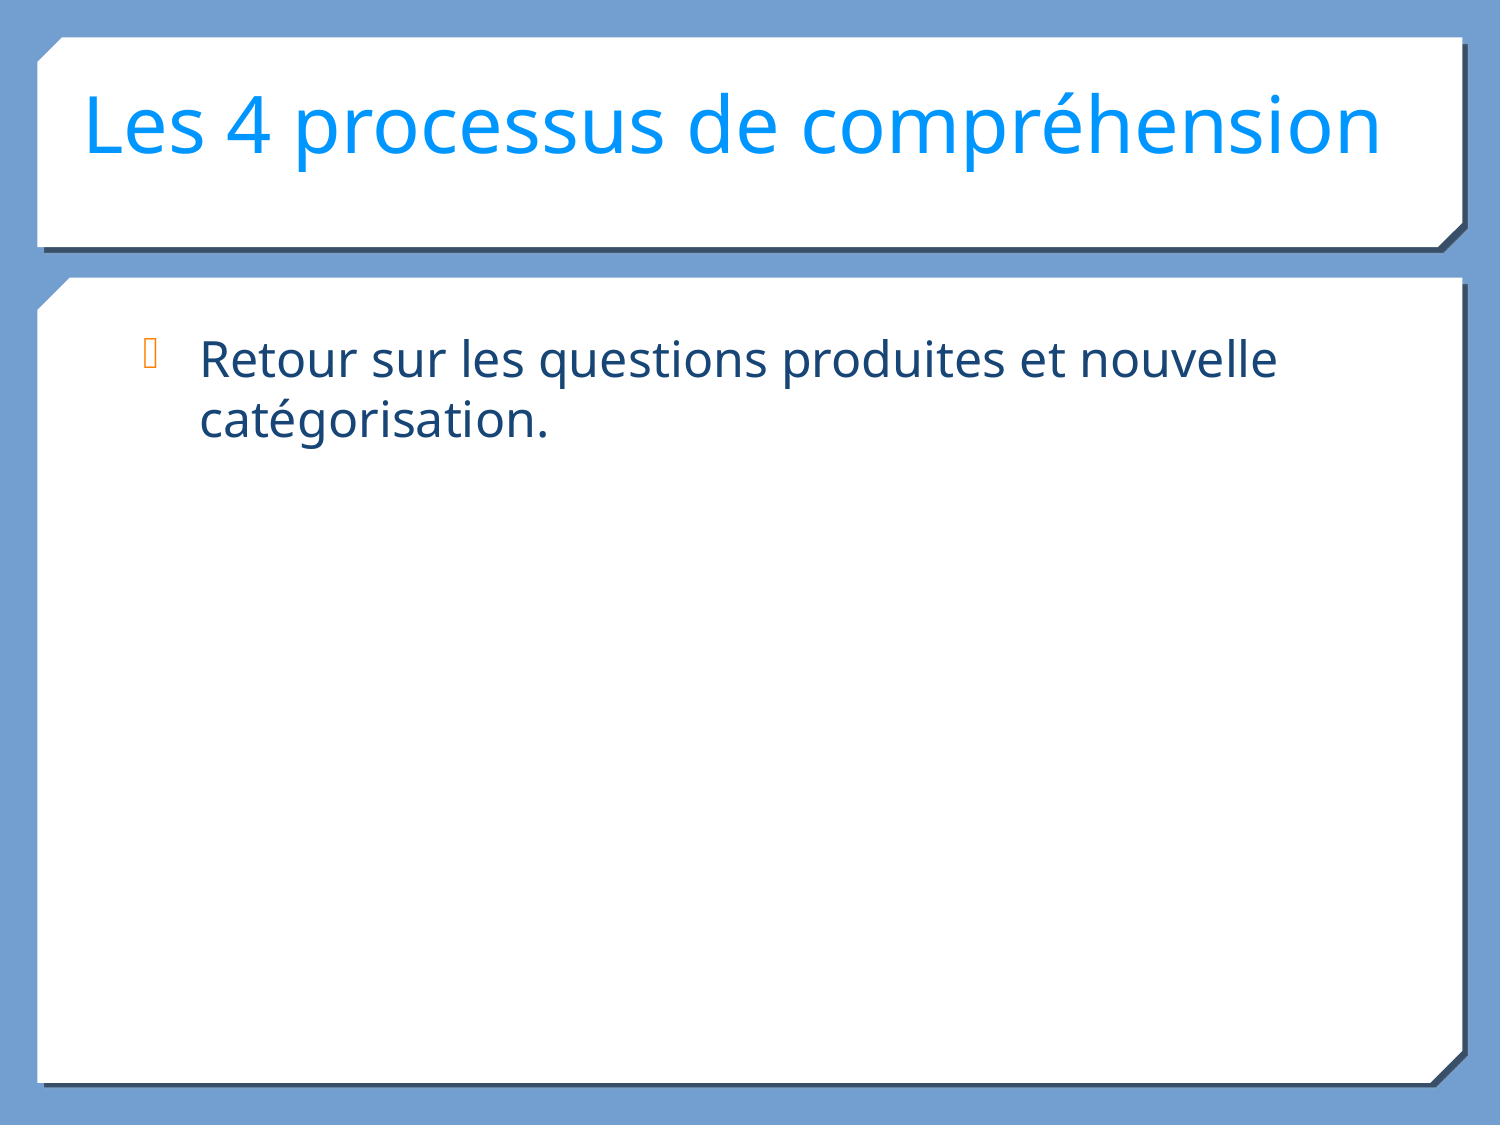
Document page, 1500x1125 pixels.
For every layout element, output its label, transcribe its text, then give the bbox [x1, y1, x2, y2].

list Retour sur les questions produites et nouvelle catégorisation. [127, 319, 1372, 978]
title Les 4 processus de compréhension [67, 59, 1406, 178]
